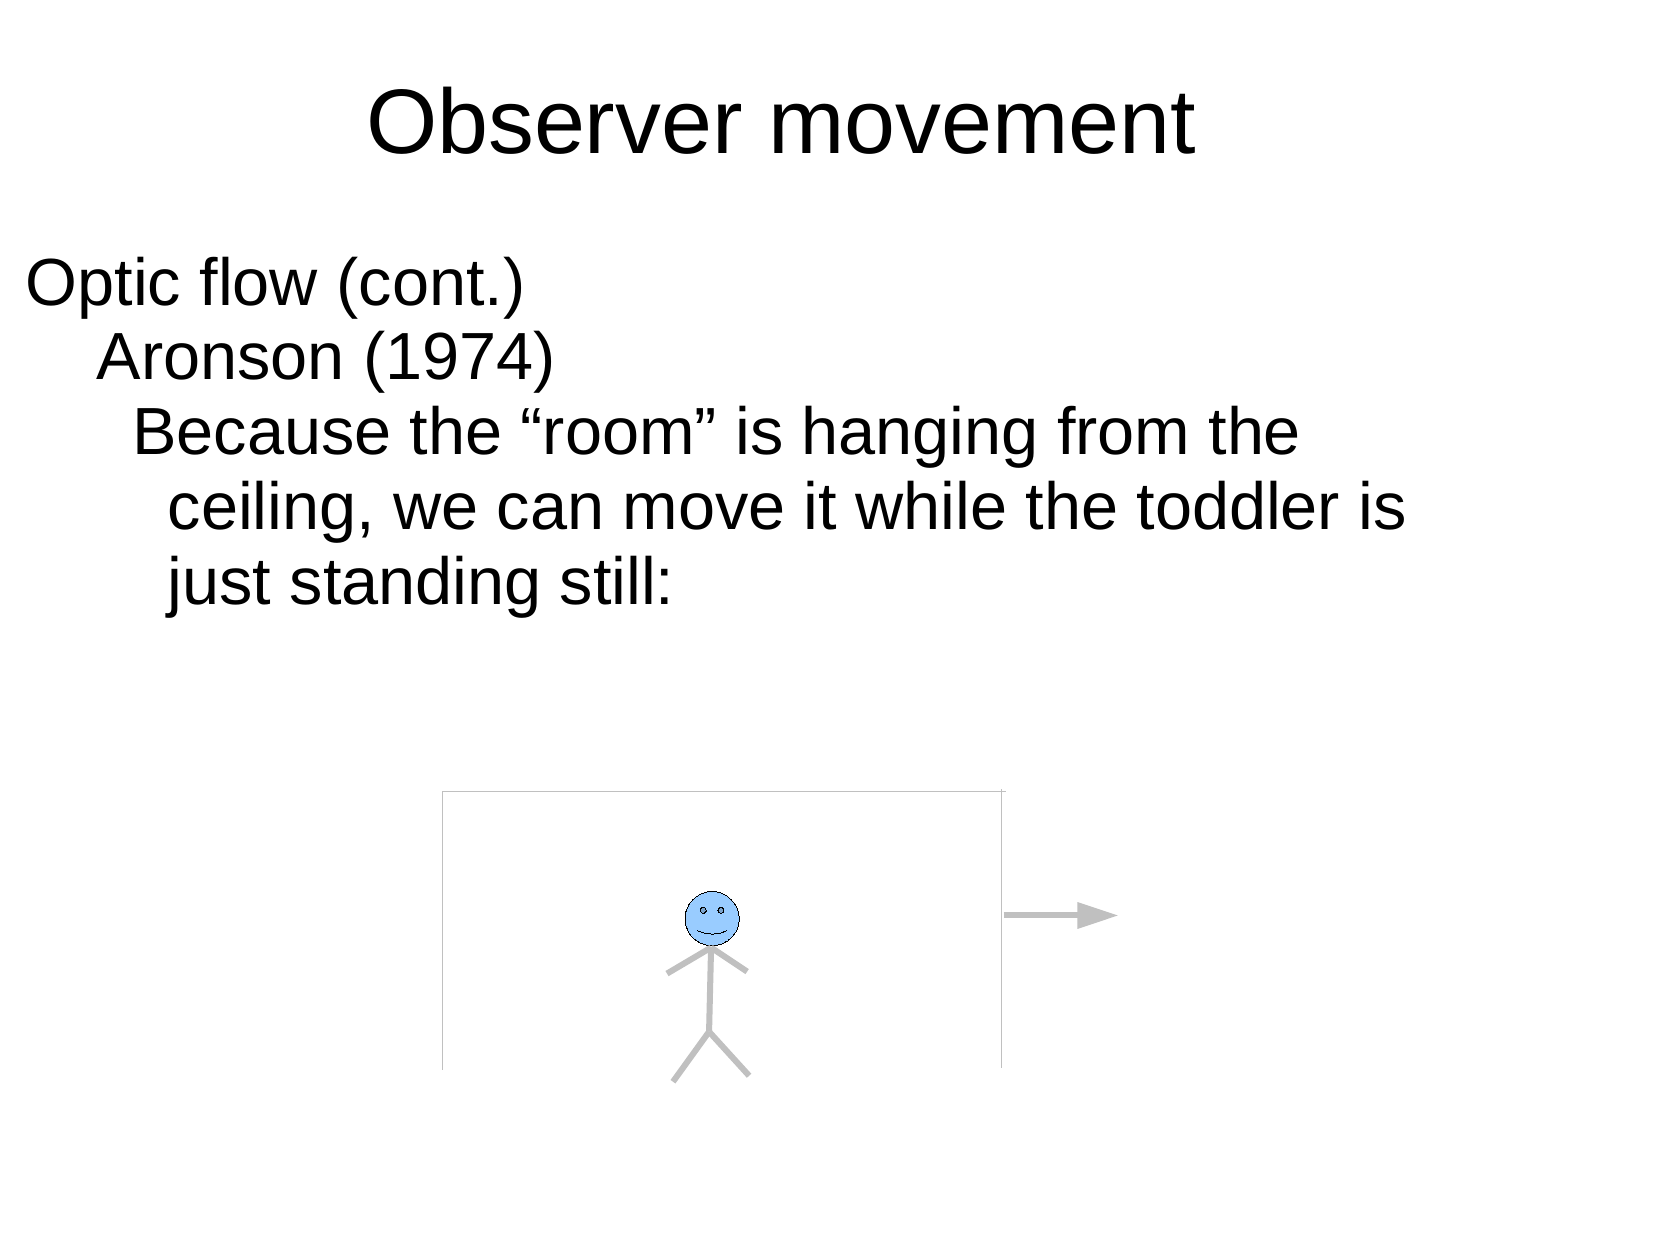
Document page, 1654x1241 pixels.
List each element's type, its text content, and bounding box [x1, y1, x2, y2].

title Observer movement [37, 17, 1526, 226]
text_box Optic flow (cont.) Aronson (1974) Because the “room” is hanging from the ceiling, we can move it while the toddler is just standing still: [25, 176, 1515, 687]
text_box [685, 891, 740, 946]
